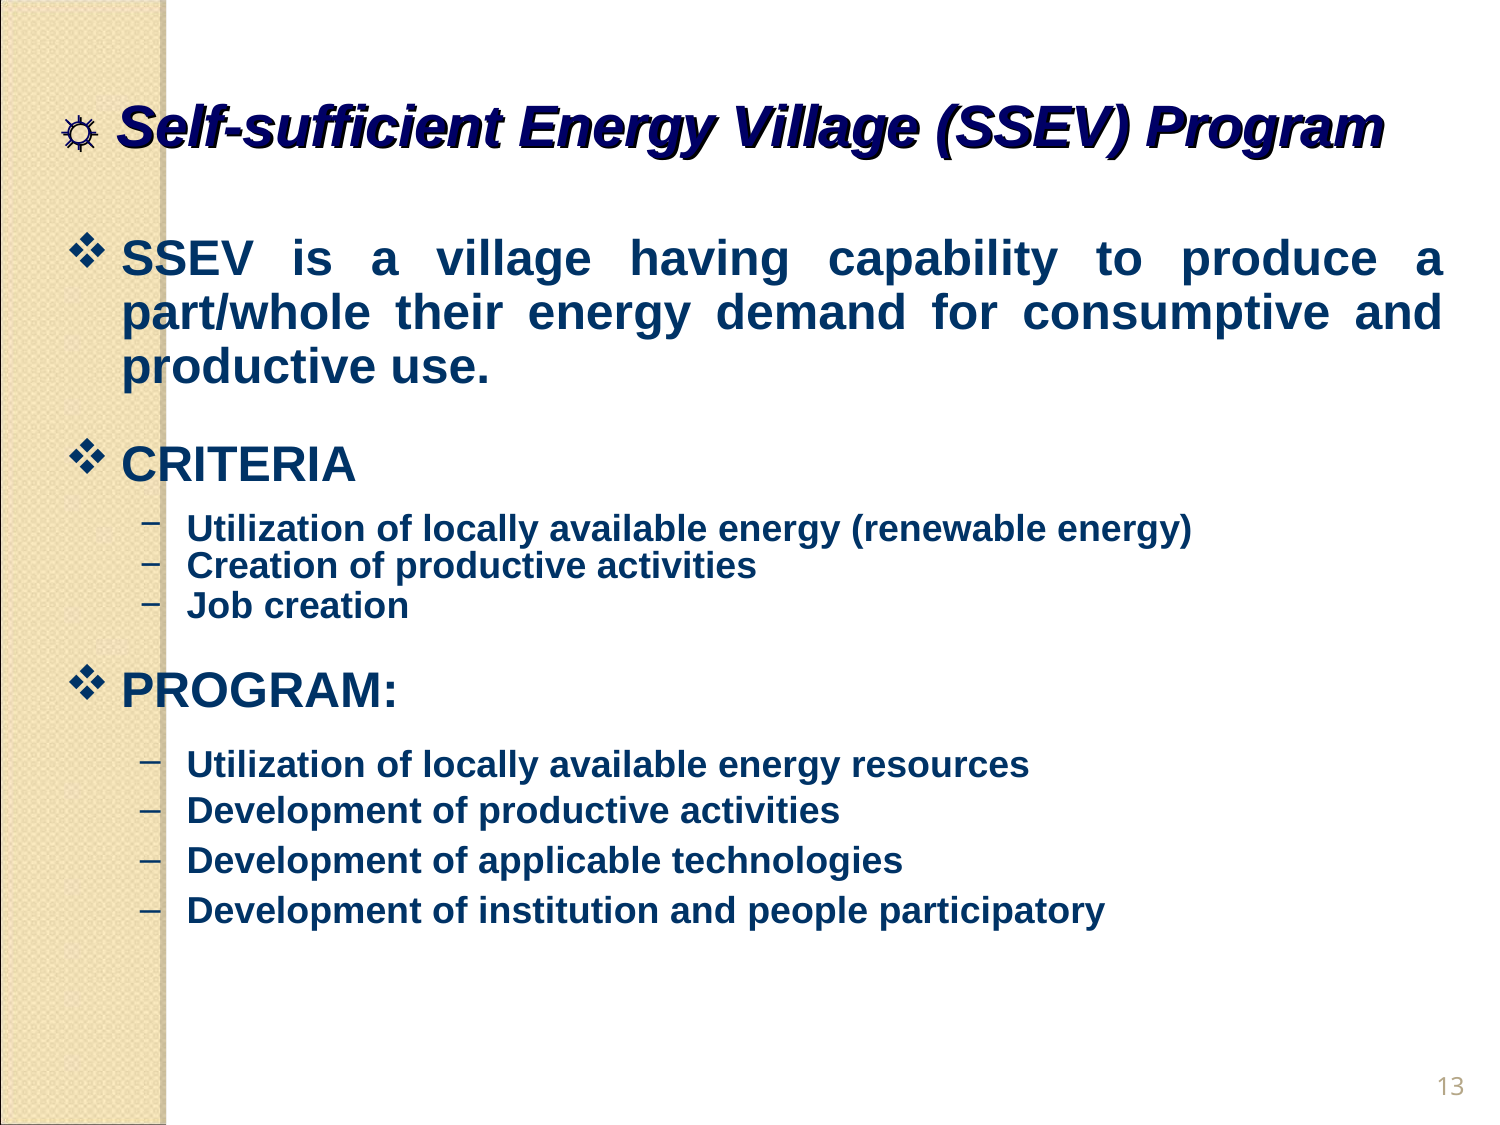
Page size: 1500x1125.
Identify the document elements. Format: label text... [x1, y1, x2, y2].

text_box ☼ Self-sufficient Energy Village (SSEV) Program [37, 79, 1500, 166]
picture [0, 0, 166, 1125]
text_box <編號> [1413, 1034, 1489, 1113]
text_box SSEV is a village having capability to produce a part/whole their energy demand for consumptive and productive use. CRITERIA Utilization of locally available energy (renewable energy) Creation of productive activities Job creation PROGRAM: Utilization of locally available energy resources Development of productive activities Development of applicable technologies Development of institution and people participatory [50, 224, 1459, 988]
